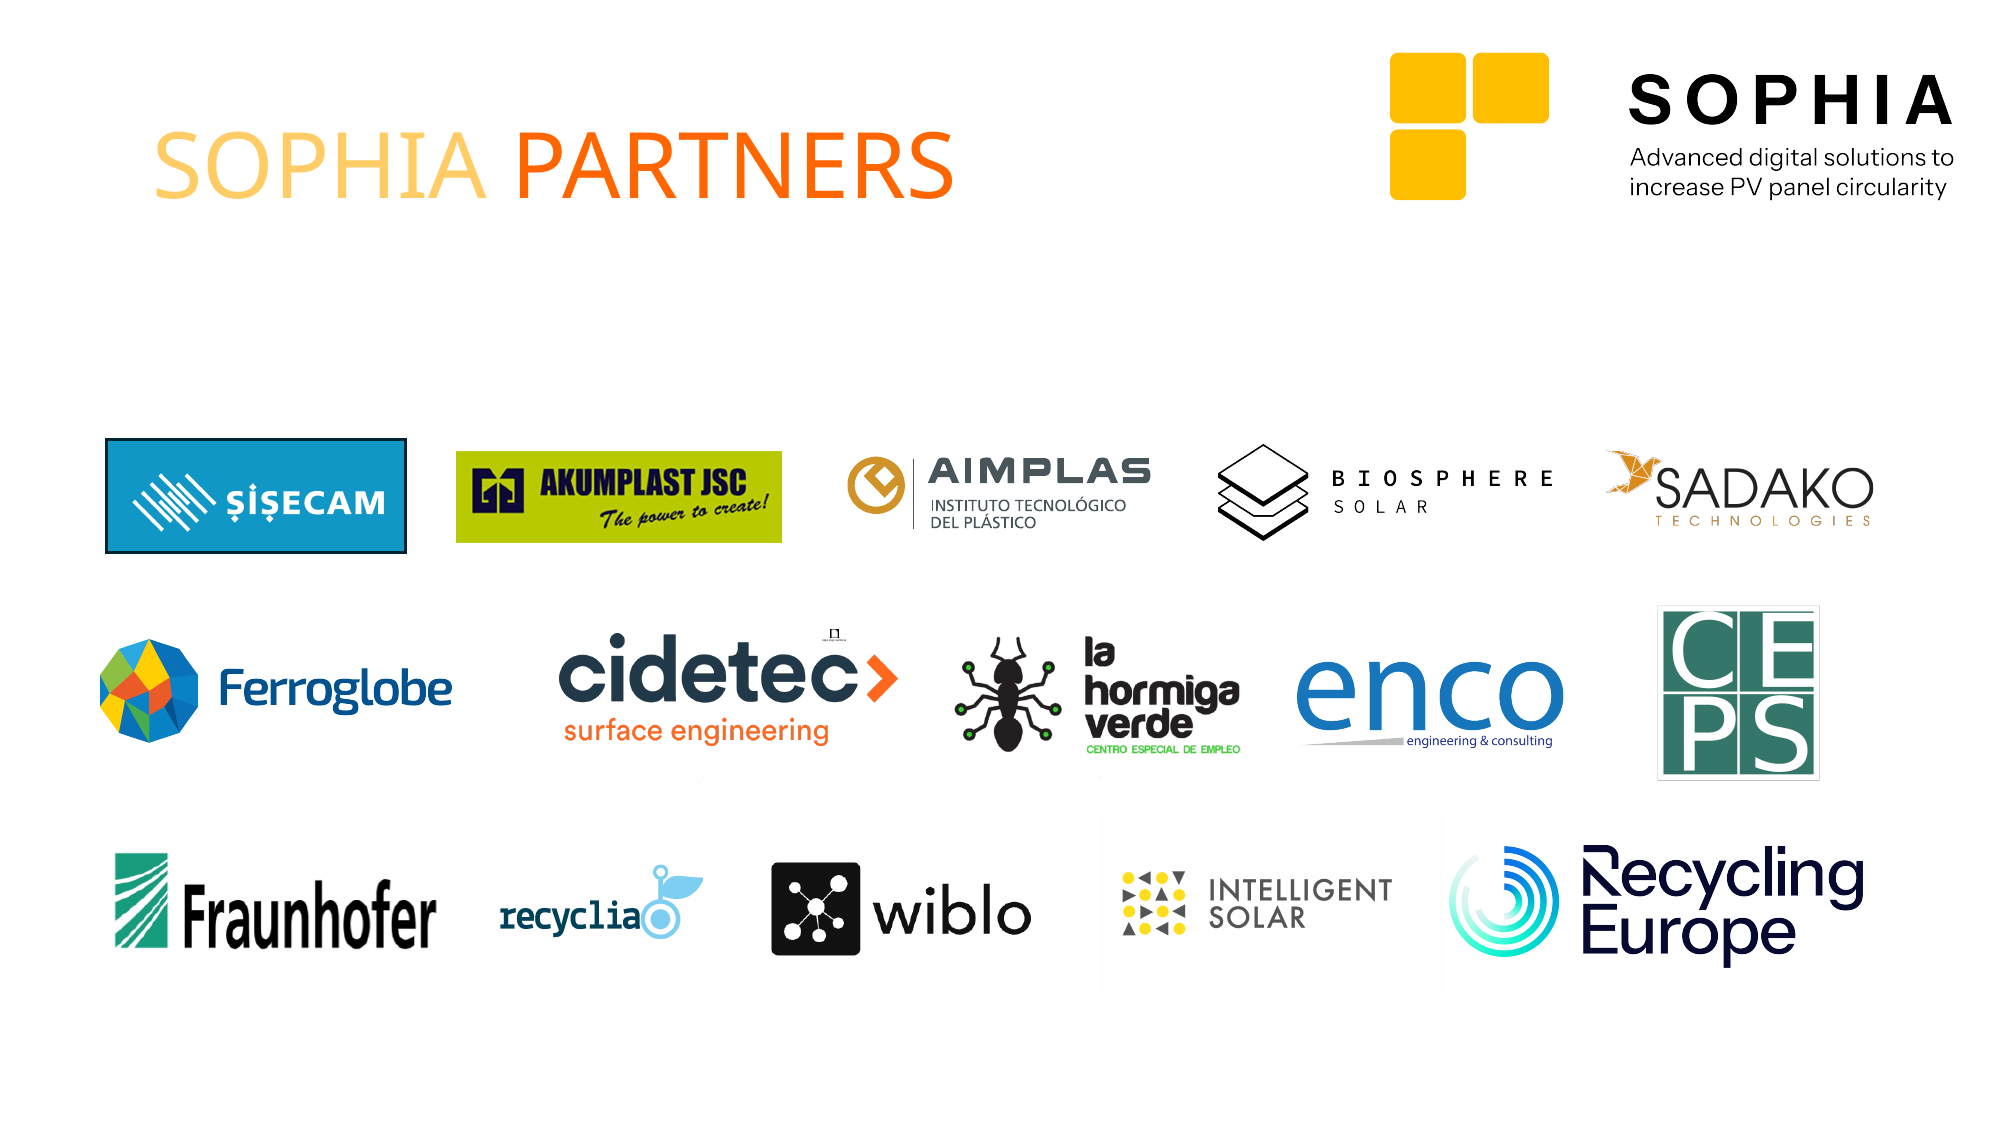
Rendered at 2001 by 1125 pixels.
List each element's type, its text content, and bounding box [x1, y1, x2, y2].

picture [120, 466, 396, 539]
picture [456, 451, 782, 543]
picture [942, 626, 1256, 764]
picture [94, 633, 1444, 1068]
picture [1449, 846, 1863, 968]
picture [1273, 646, 1587, 764]
title SOPHIA PARTNERS [137, 59, 1863, 278]
picture [1644, 601, 1833, 789]
picture [1599, 444, 1880, 532]
picture [1218, 444, 1552, 541]
text_box [107, 439, 406, 553]
picture [846, 451, 1154, 534]
picture [1339, 0, 2000, 260]
